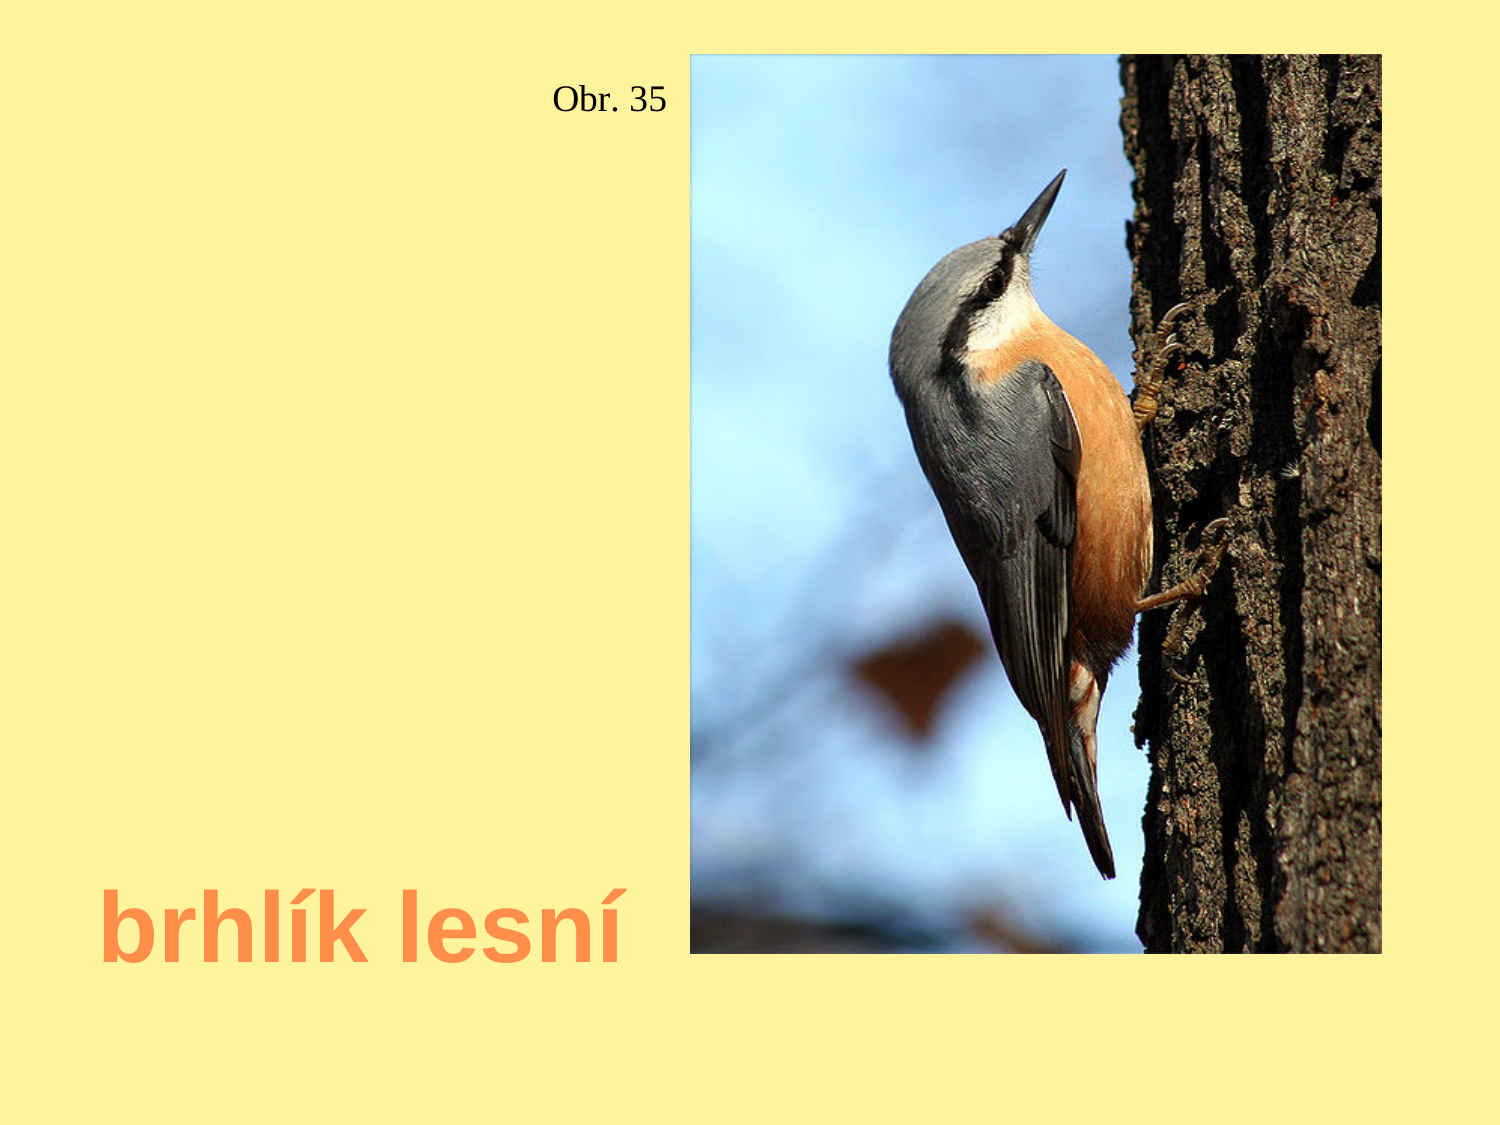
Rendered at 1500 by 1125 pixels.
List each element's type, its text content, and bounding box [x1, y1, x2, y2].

picture [690, 54, 1382, 954]
text_box Obr. 35 [537, 66, 703, 127]
title brhlík lesní [82, 817, 1426, 991]
